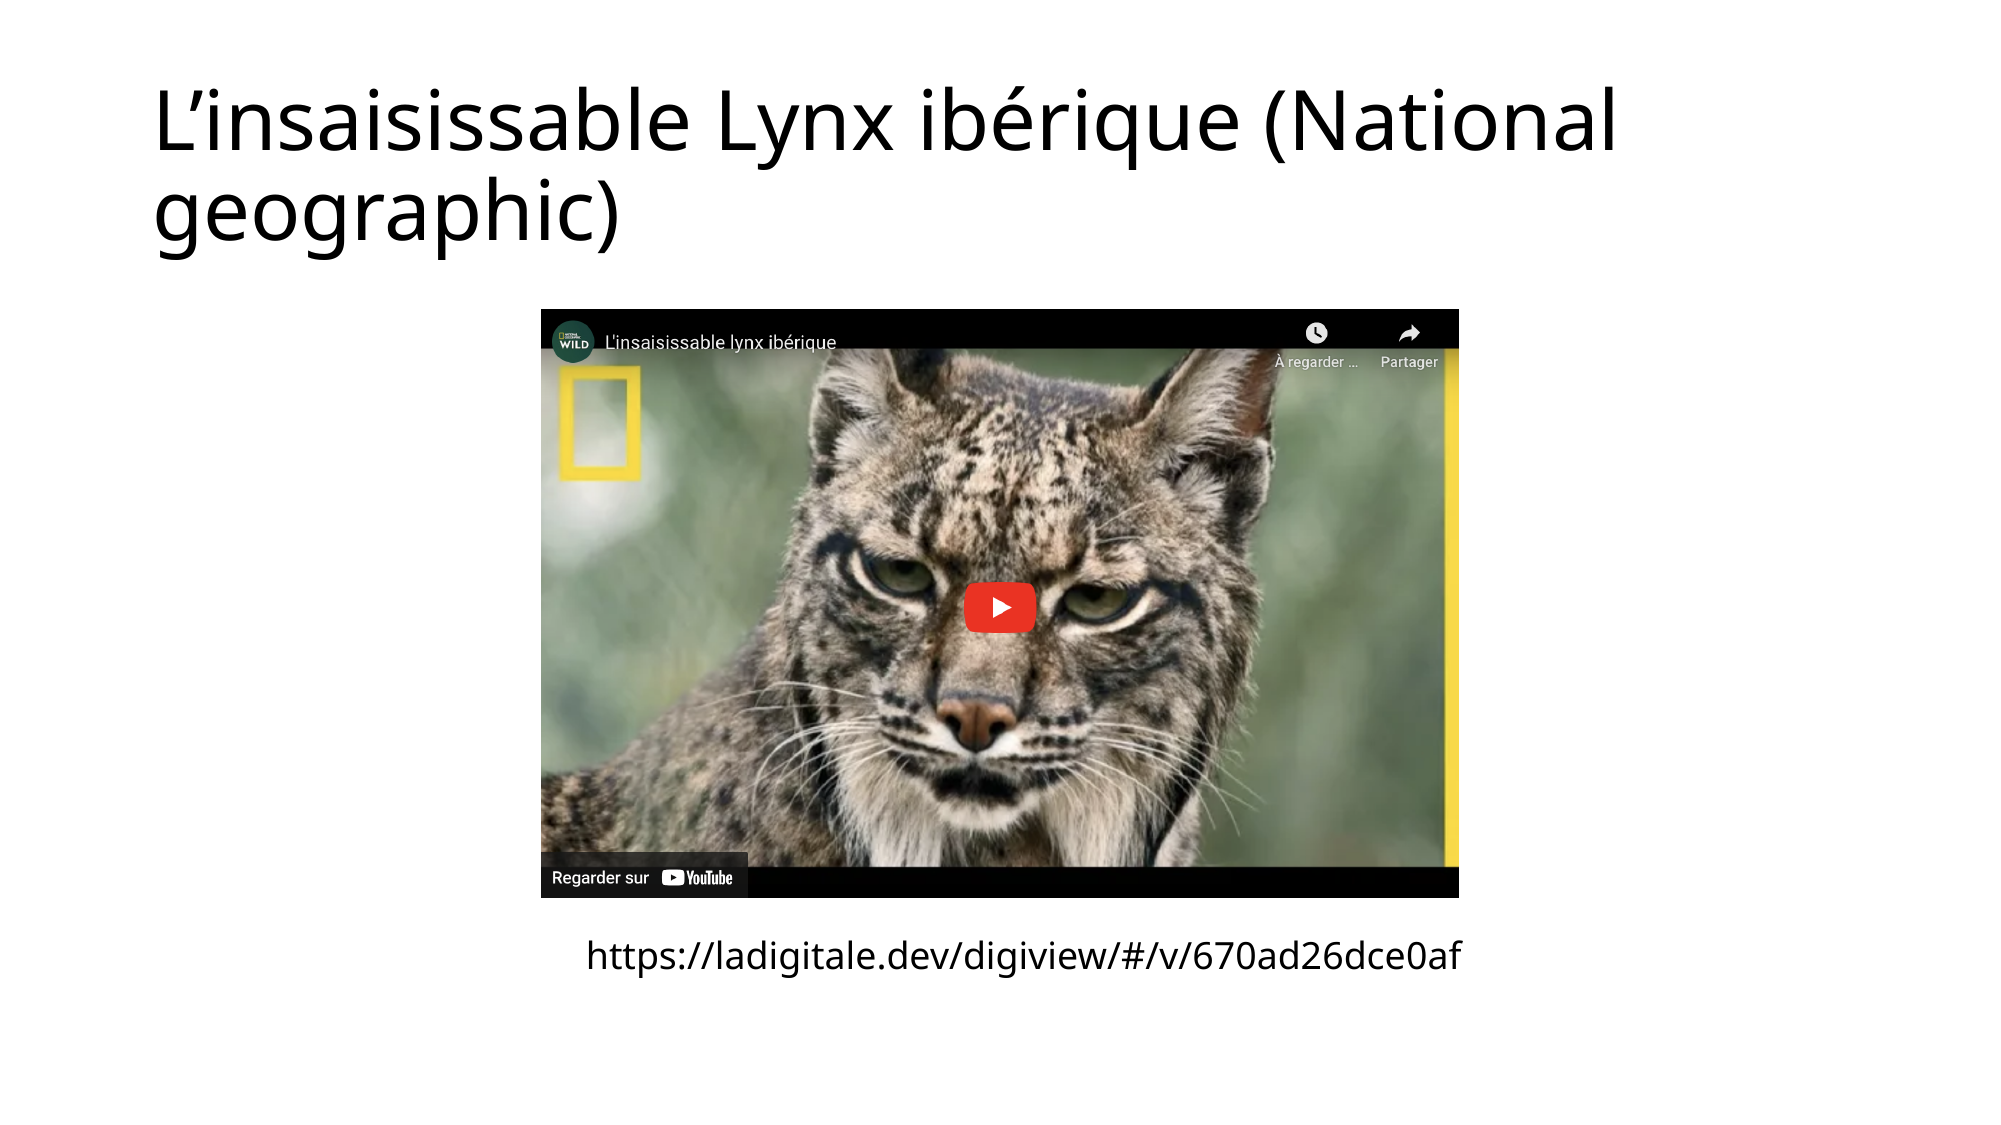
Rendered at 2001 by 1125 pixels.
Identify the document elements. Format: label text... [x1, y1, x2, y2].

title L’insaisissable Lynx ibérique (National geographic) [137, 59, 1863, 278]
text_box https://ladigitale.dev/digiview/#/v/670ad26dce0af [570, 924, 1572, 986]
picture [541, 309, 1459, 898]
